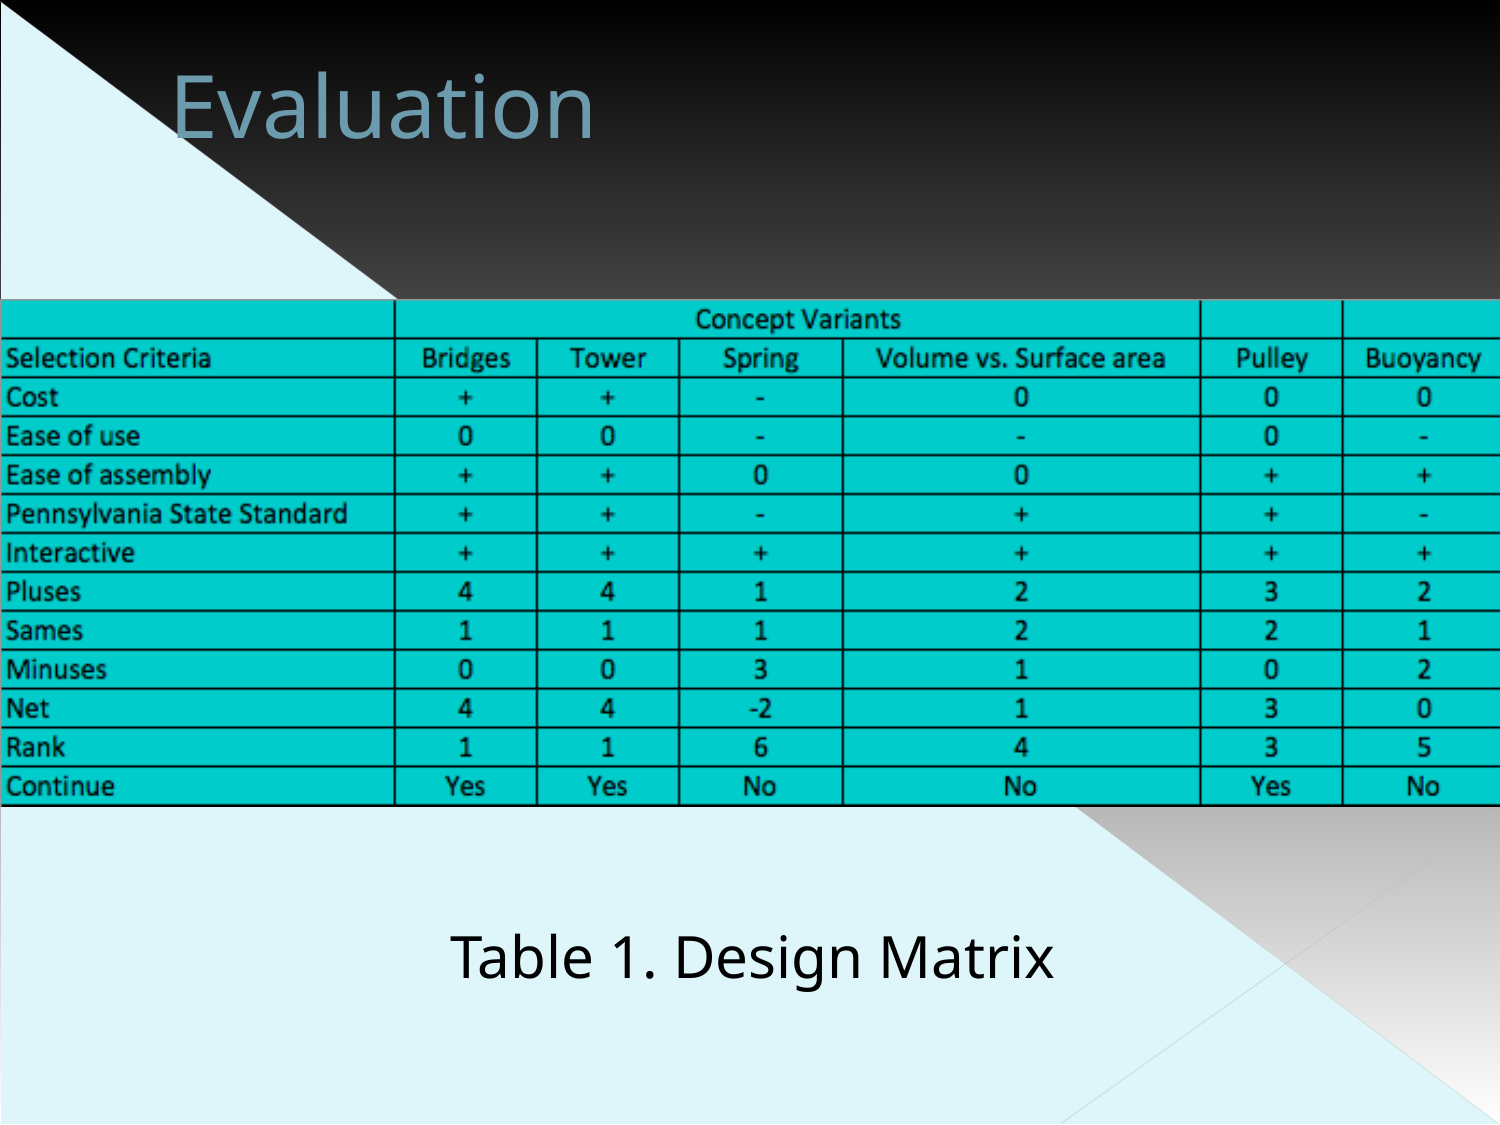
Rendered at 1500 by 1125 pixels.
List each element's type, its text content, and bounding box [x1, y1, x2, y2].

picture [0, 299, 1500, 807]
title Evaluation [75, 43, 1425, 274]
text_box Table 1. Design Matrix [435, 912, 1070, 998]
